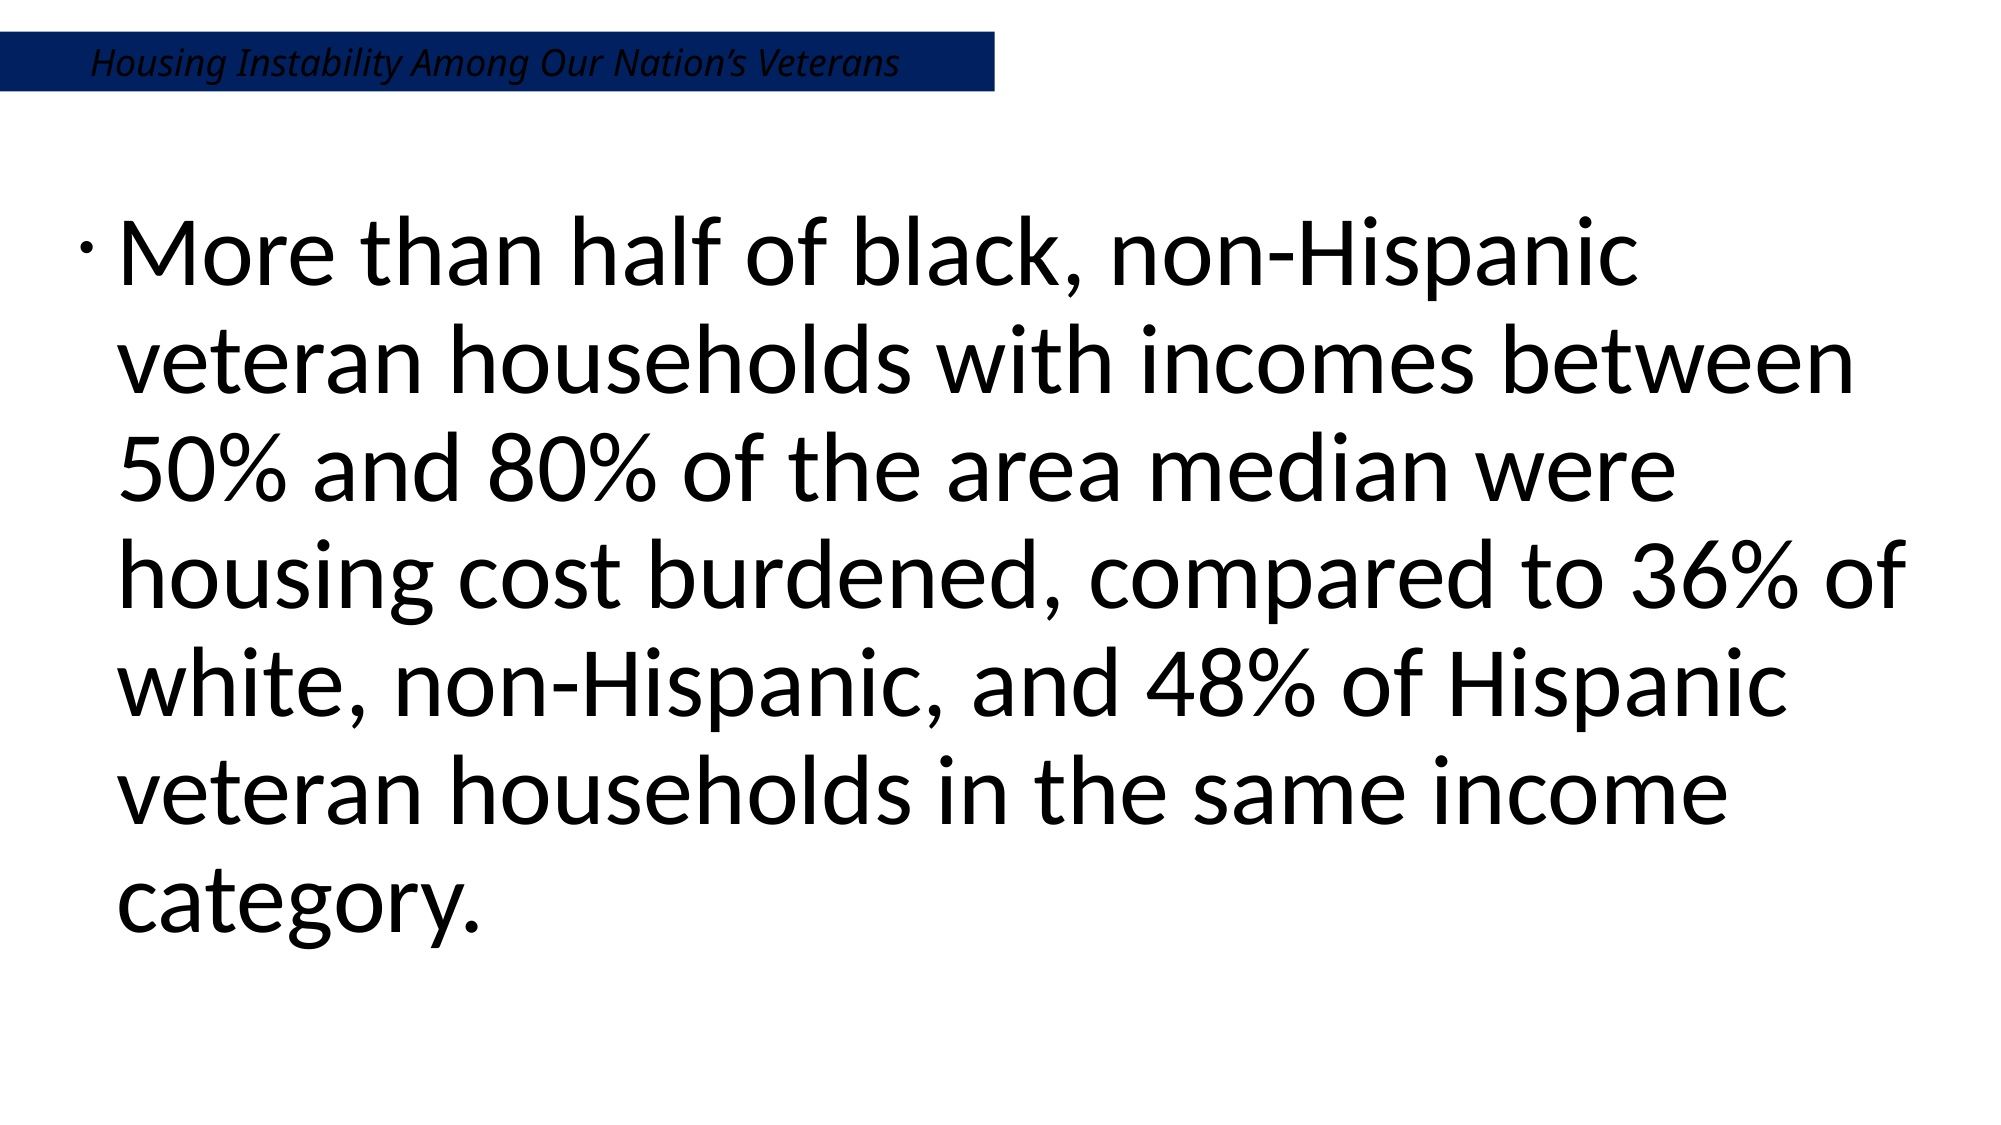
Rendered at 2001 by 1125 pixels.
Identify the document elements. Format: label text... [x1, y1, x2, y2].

text_box Housing Instability Among Our Nation’s Veterans [0, 31, 995, 92]
list More than half of black, non-Hispanic veteran households with incomes between 50% and 80% of the area median were housing cost burdened, compared to 36% of white, non-Hispanic, and 48% of Hispanic veteran households in the same income category. [63, 191, 1950, 1077]
